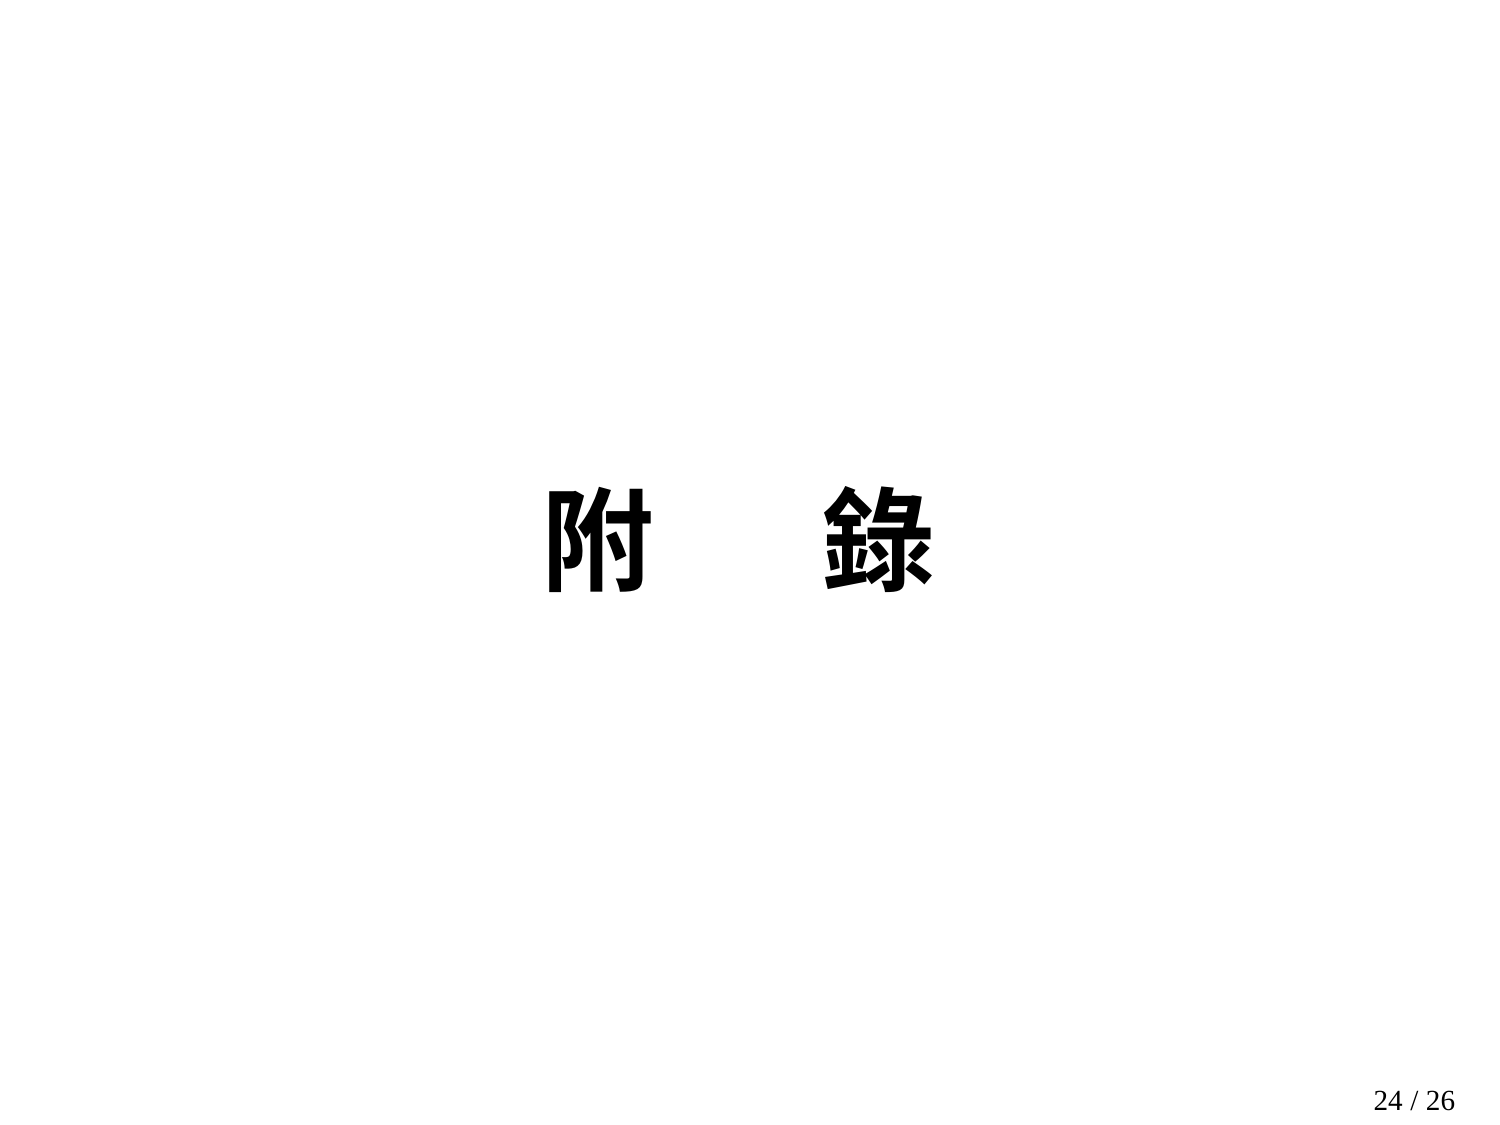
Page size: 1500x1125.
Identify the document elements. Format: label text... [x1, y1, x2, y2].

text_box 附 錄 [384, 466, 1093, 660]
